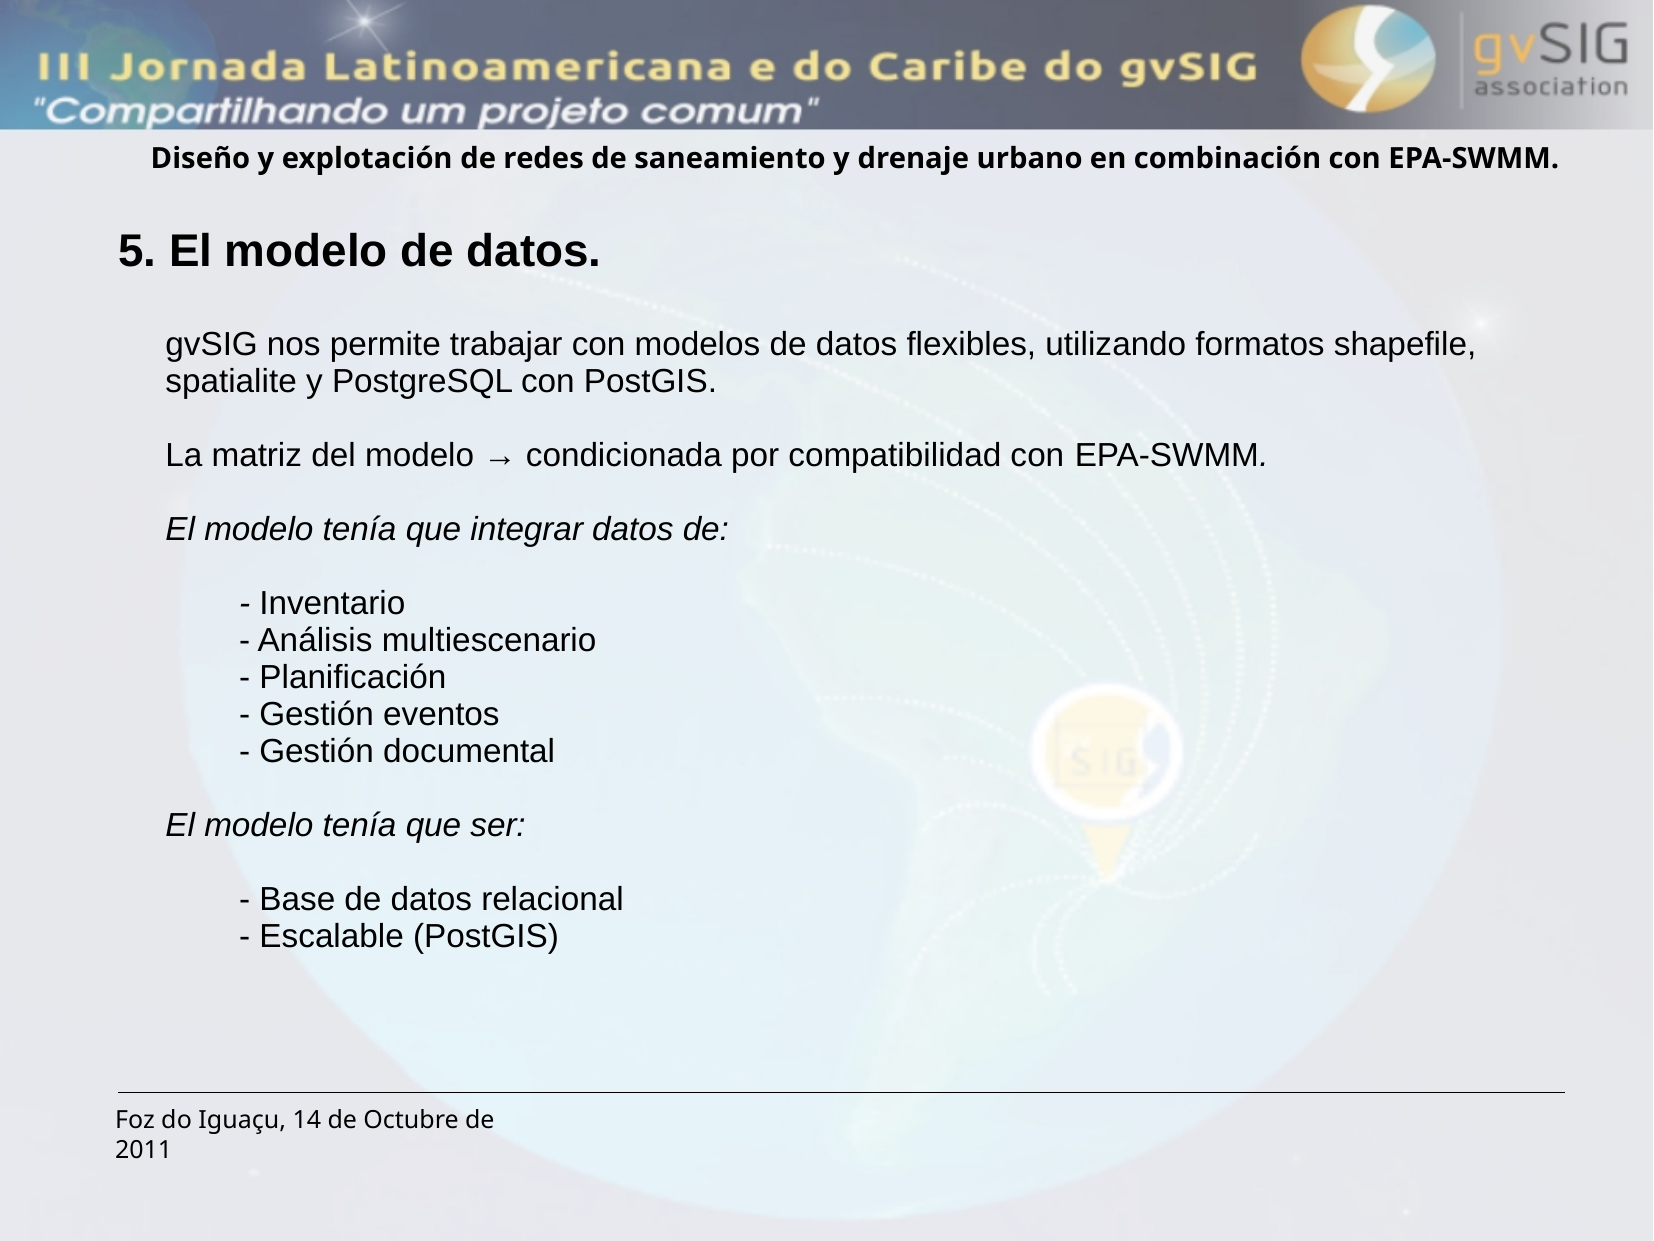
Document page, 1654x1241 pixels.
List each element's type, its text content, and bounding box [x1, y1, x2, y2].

title Foz do Iguaçu, 14 de Octubre de 2011 [100, 1095, 562, 1142]
picture [0, 0, 1653, 1241]
title Diseño y explotación de redes de saneamiento y drenaje urbano en combinación con EPA-SWMM. [76, 131, 1583, 182]
text_box gvSIG nos permite trabajar con modelos de datos flexibles, utilizando formatos shapefile, spatialite y PostgreSQL con PostGIS. La matriz del modelo → condicionada por compatibilidad con EPA-SWMM. El modelo tenía que integrar datos de: - Inventario - Análisis multiescenario - Planificación - Gestión eventos - Gestión documental El modelo tenía que ser: - Base de datos relacional - Escalable (PostGIS) [165, 322, 1554, 1069]
text_box 5. El modelo de datos. [118, 224, 798, 277]
